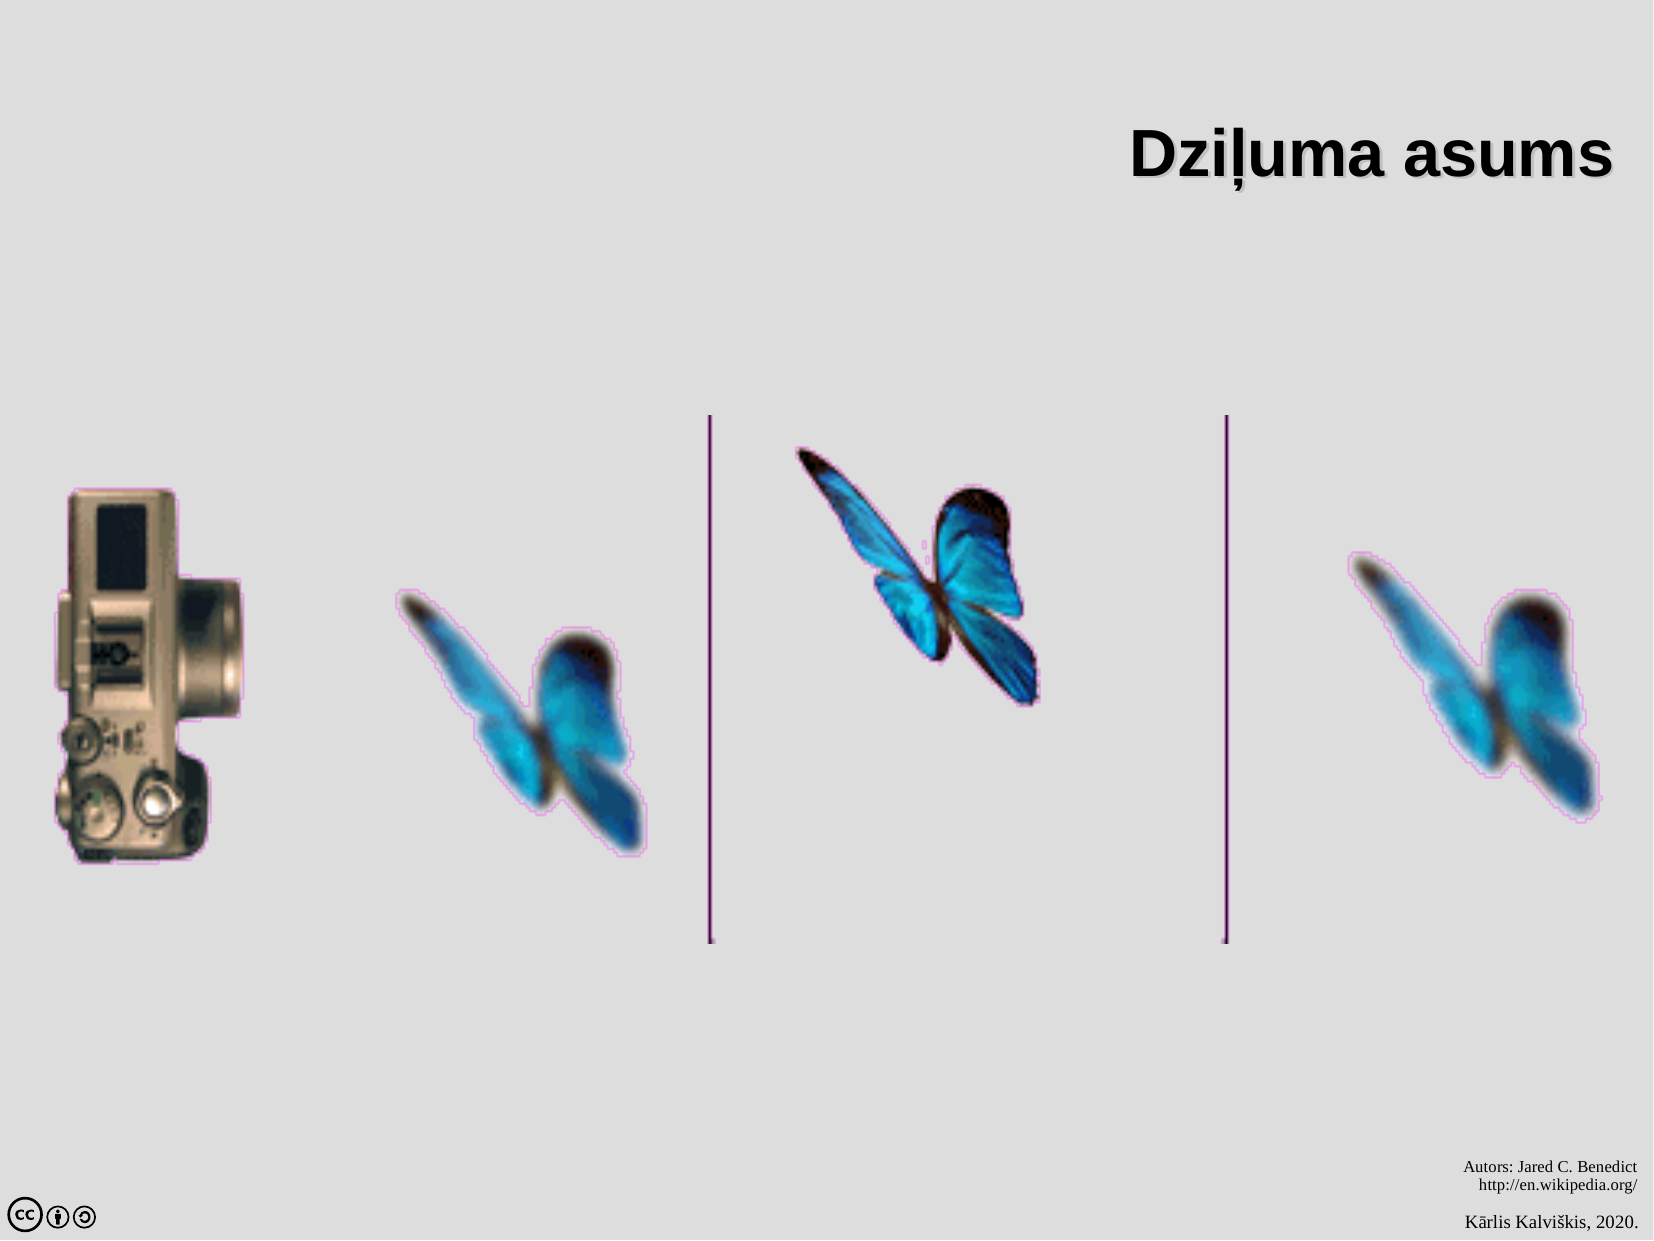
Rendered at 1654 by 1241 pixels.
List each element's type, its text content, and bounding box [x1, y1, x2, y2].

title Dziļuma asums [42, 49, 1615, 257]
text_box Autors: Jared C. Benedict http://en.wikipedia.org/ [1448, 1149, 1653, 1202]
picture [43, 415, 1626, 944]
